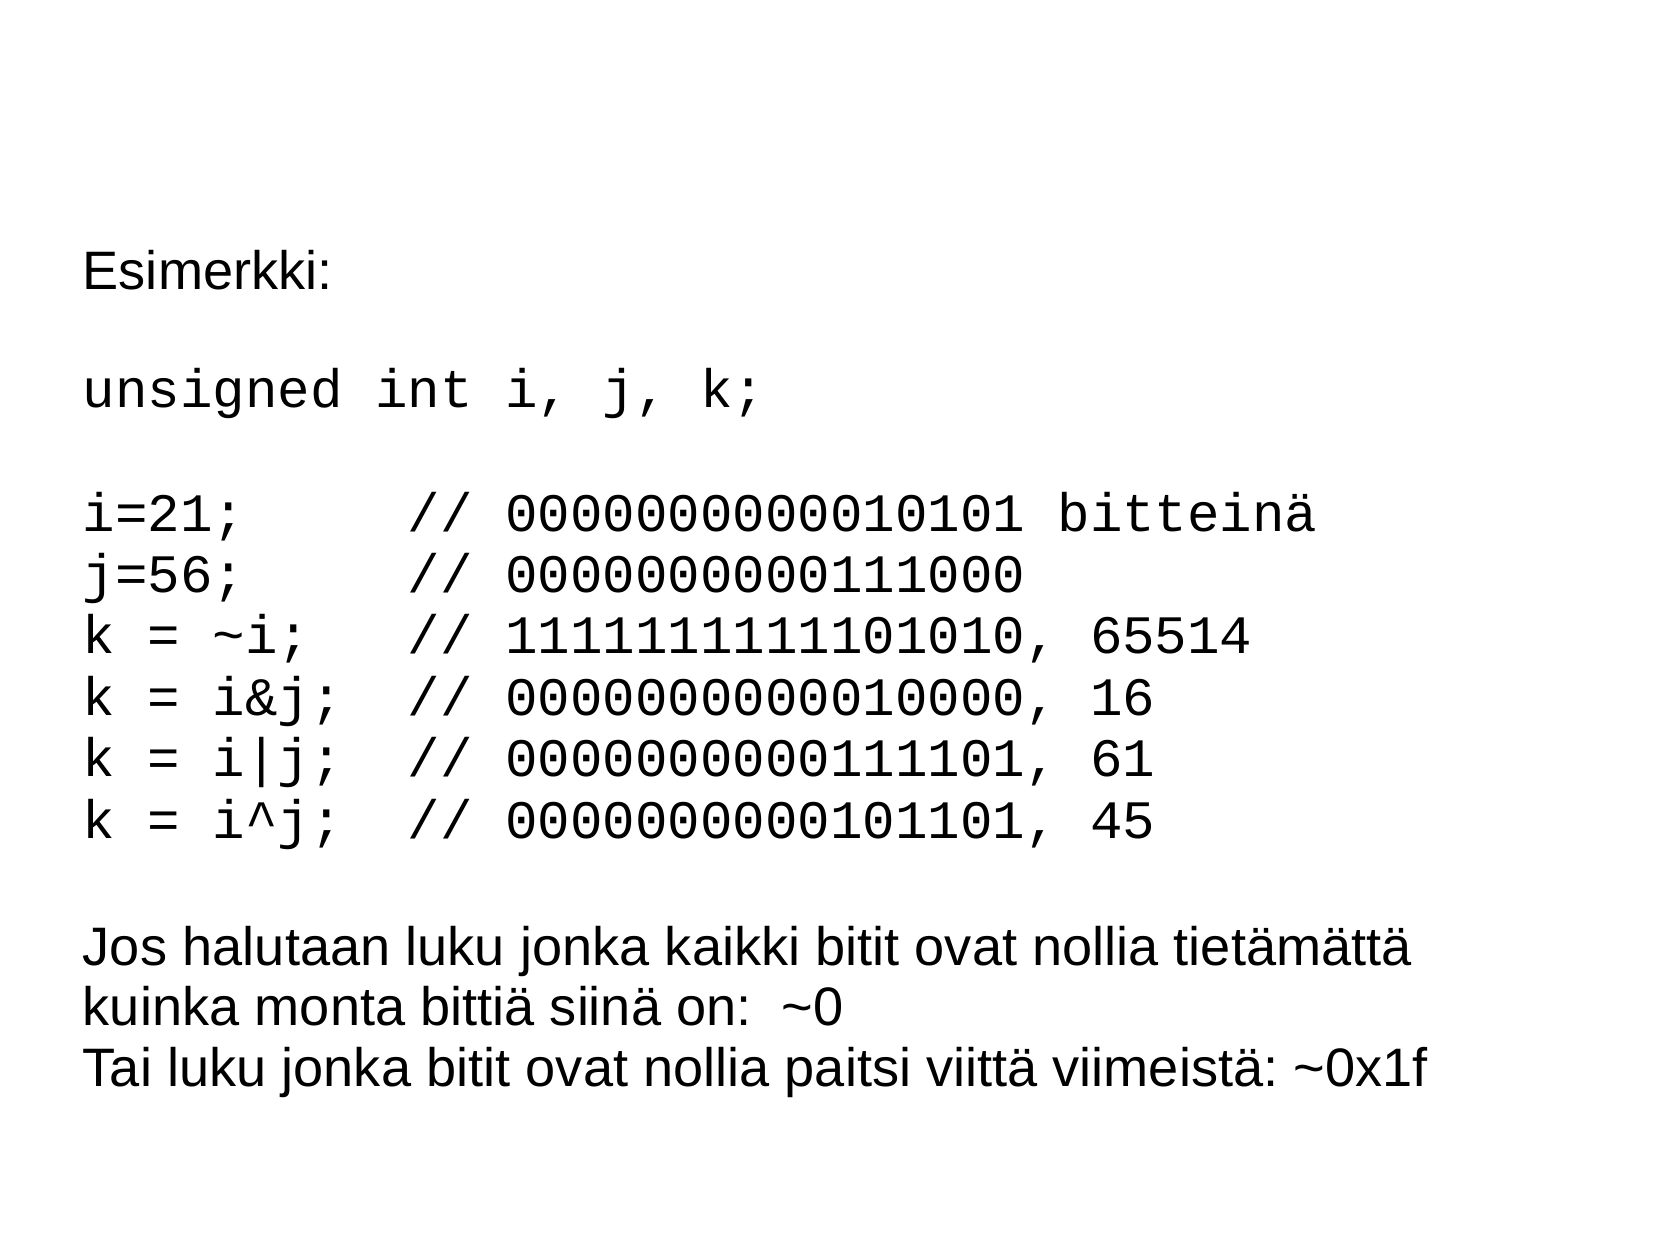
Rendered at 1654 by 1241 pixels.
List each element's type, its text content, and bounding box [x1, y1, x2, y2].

text_box Esimerkki: unsigned int i, j, k; i=21; // 0000000000010101 bitteinä j=56; // 0000000000111000 k = ~i; // 1111111111101010, 65514 k = i&j; // 0000000000010000, 16 k = i|j; // 0000000000111101, 61 k = i^j; // 0000000000101101, 45 Jos halutaan luku jonka kaikki bitit ovat nollia tietämättä kuinka monta bittiä siinä on: ~0 Tai luku jonka bitit ovat nollia paitsi viittä viimeistä: ~0x1f [82, 240, 1571, 1159]
